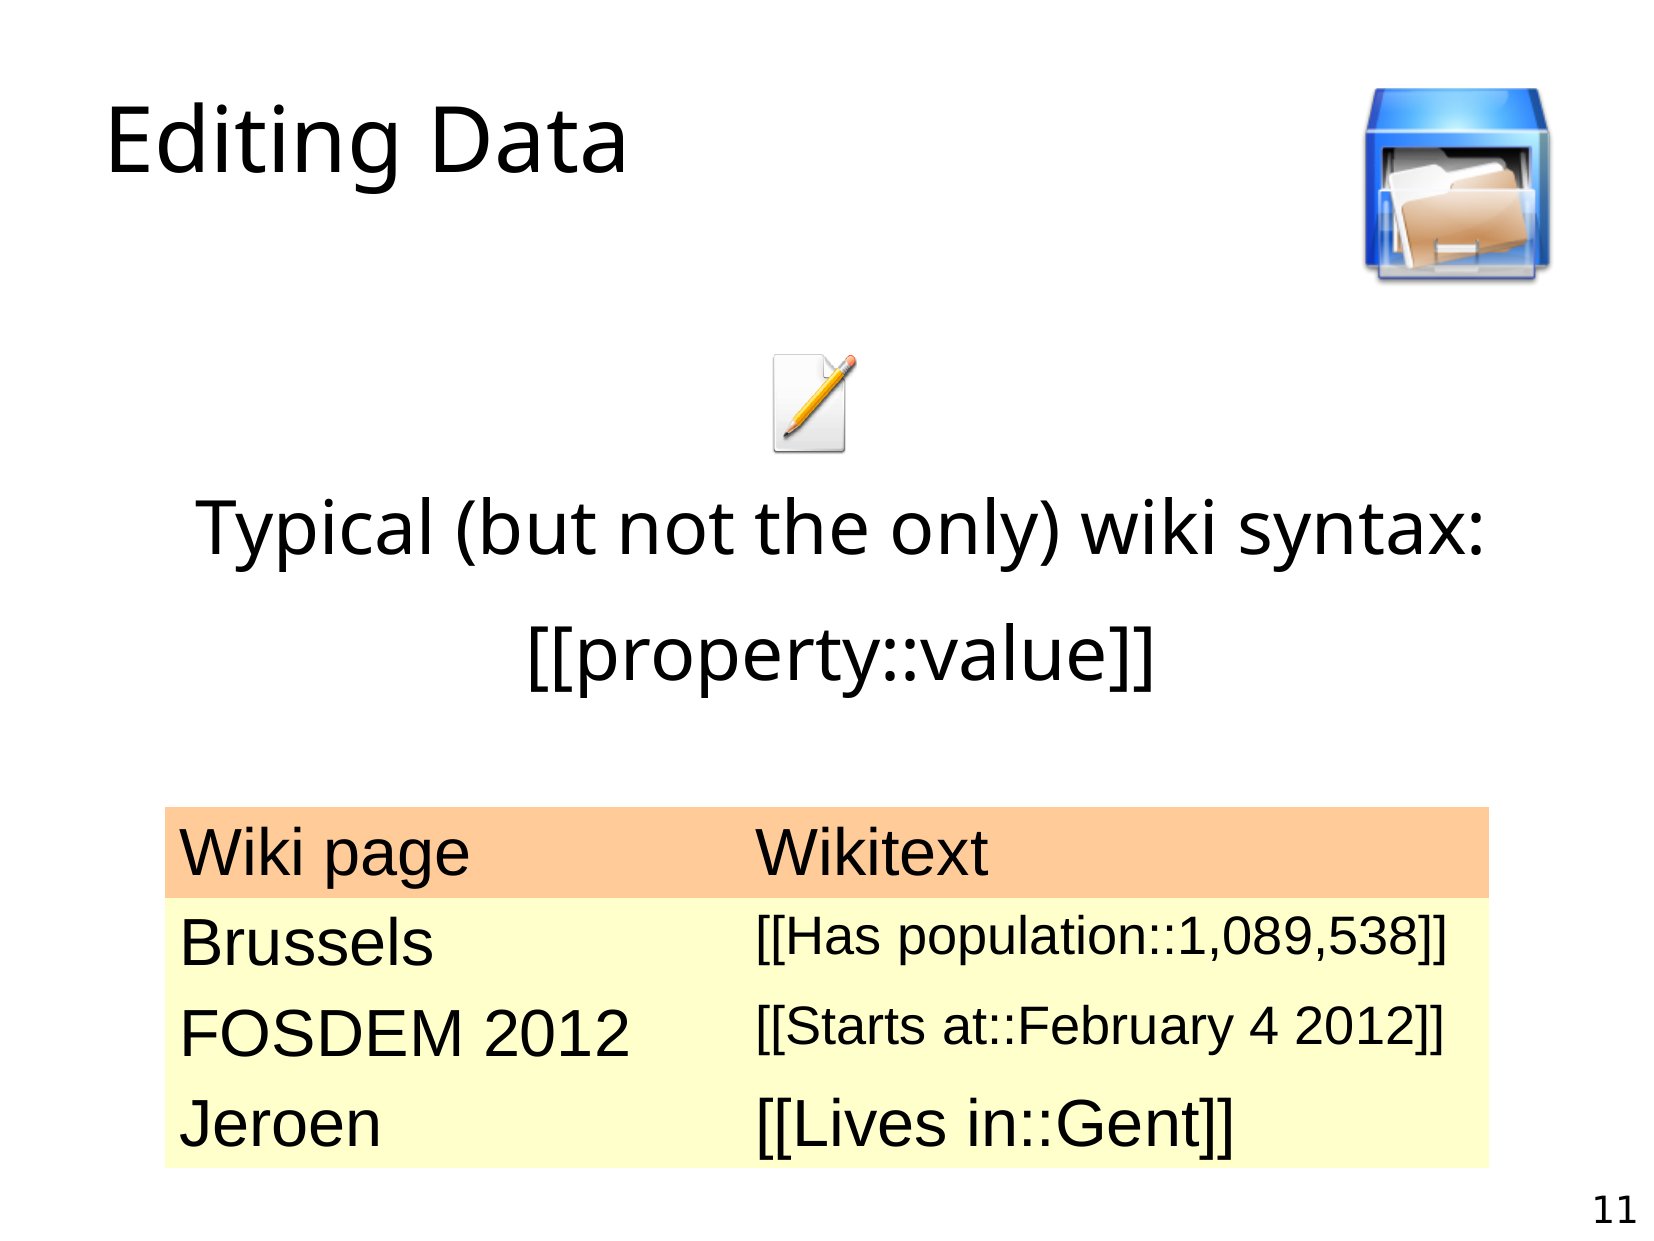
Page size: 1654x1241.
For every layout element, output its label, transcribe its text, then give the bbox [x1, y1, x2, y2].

table_header Wikitext [741, 807, 1489, 898]
text_box Typical (but not the only) wiki syntax: [[property::value]] [59, 466, 1625, 680]
text_box Editing Data [88, 67, 1595, 189]
table_cell Jeroen [165, 1078, 741, 1168]
text_box 11 [1535, 1181, 1654, 1241]
picture [1358, 88, 1559, 289]
table_cell [[Has population::1,089,538]] [741, 898, 1489, 988]
table_header Wiki page [165, 807, 741, 898]
table_cell Brussels [165, 898, 741, 988]
picture [767, 354, 857, 455]
table_cell [[Lives in::Gent]] [741, 1078, 1489, 1168]
table_cell FOSDEM 2012 [165, 988, 741, 1078]
table_cell [[Starts at::February 4 2012]] [741, 988, 1489, 1078]
